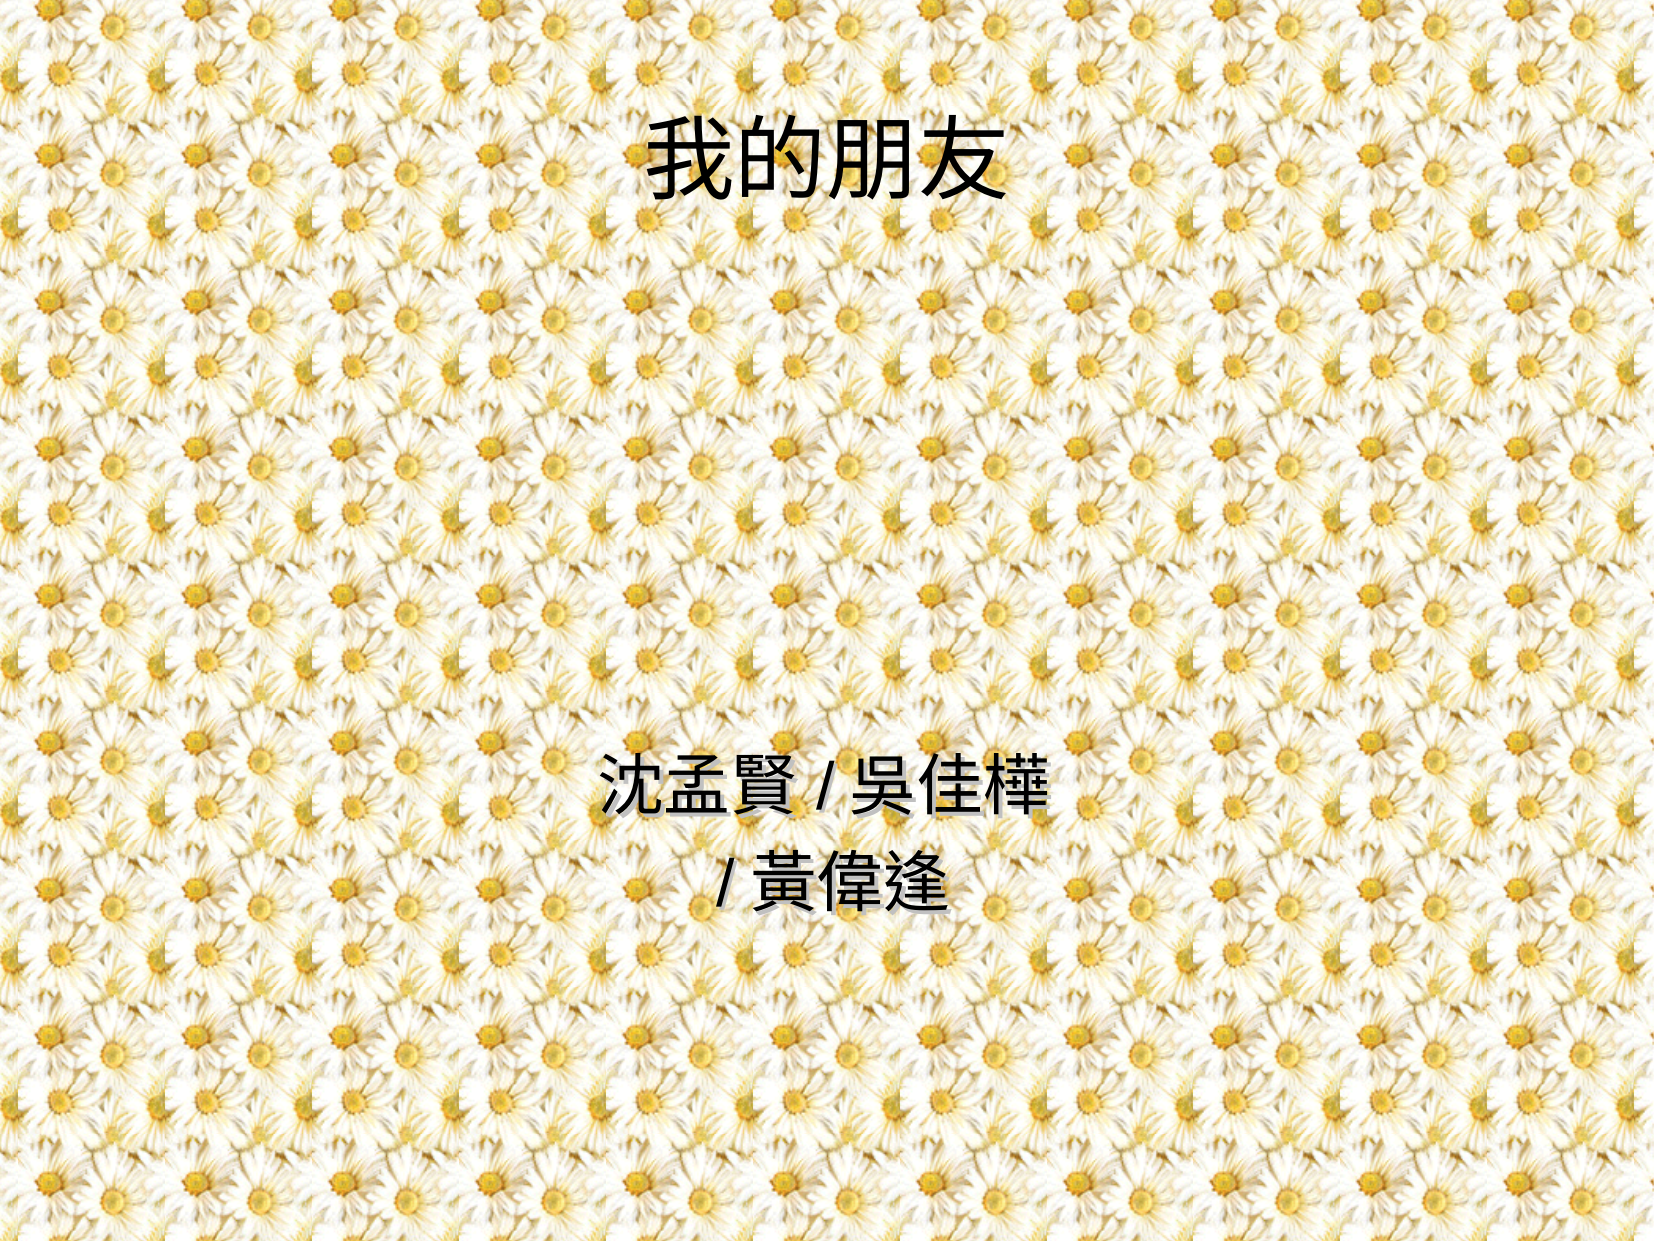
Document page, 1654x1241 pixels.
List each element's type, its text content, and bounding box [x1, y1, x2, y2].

subtitle [82, 290, 1571, 1010]
title 我的朋友 [82, 49, 1571, 257]
text_box 沈孟賢/吳佳樺/黃偉逢 [592, 740, 1074, 918]
picture [0, 0, 1654, 1241]
